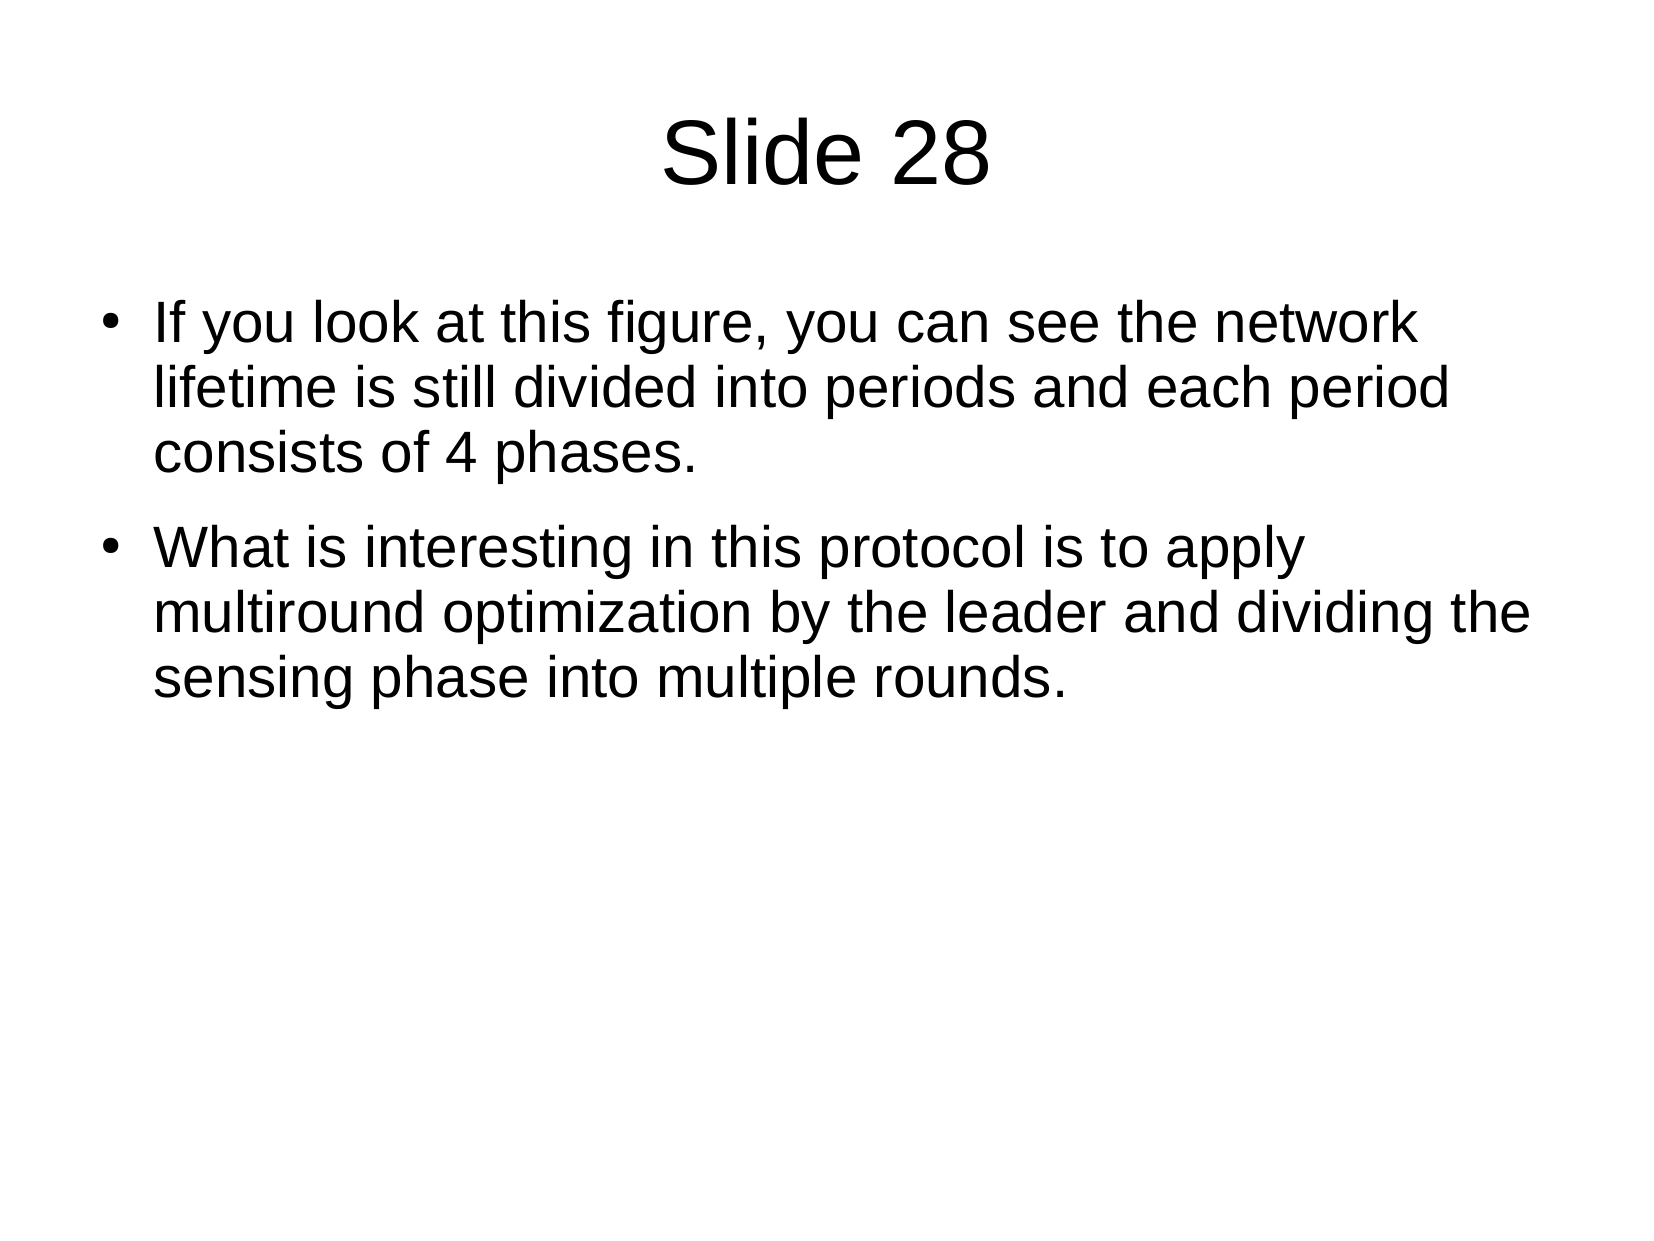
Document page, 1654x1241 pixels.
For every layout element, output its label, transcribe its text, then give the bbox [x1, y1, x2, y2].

title Slide 28 [82, 49, 1571, 257]
list If you look at this figure, you can see the network lifetime is still divided into periods and each period consists of 4 phases. What is interesting in this protocol is to apply multiround optimization by the leader and dividing the sensing phase into multiple rounds. [82, 290, 1538, 1010]
